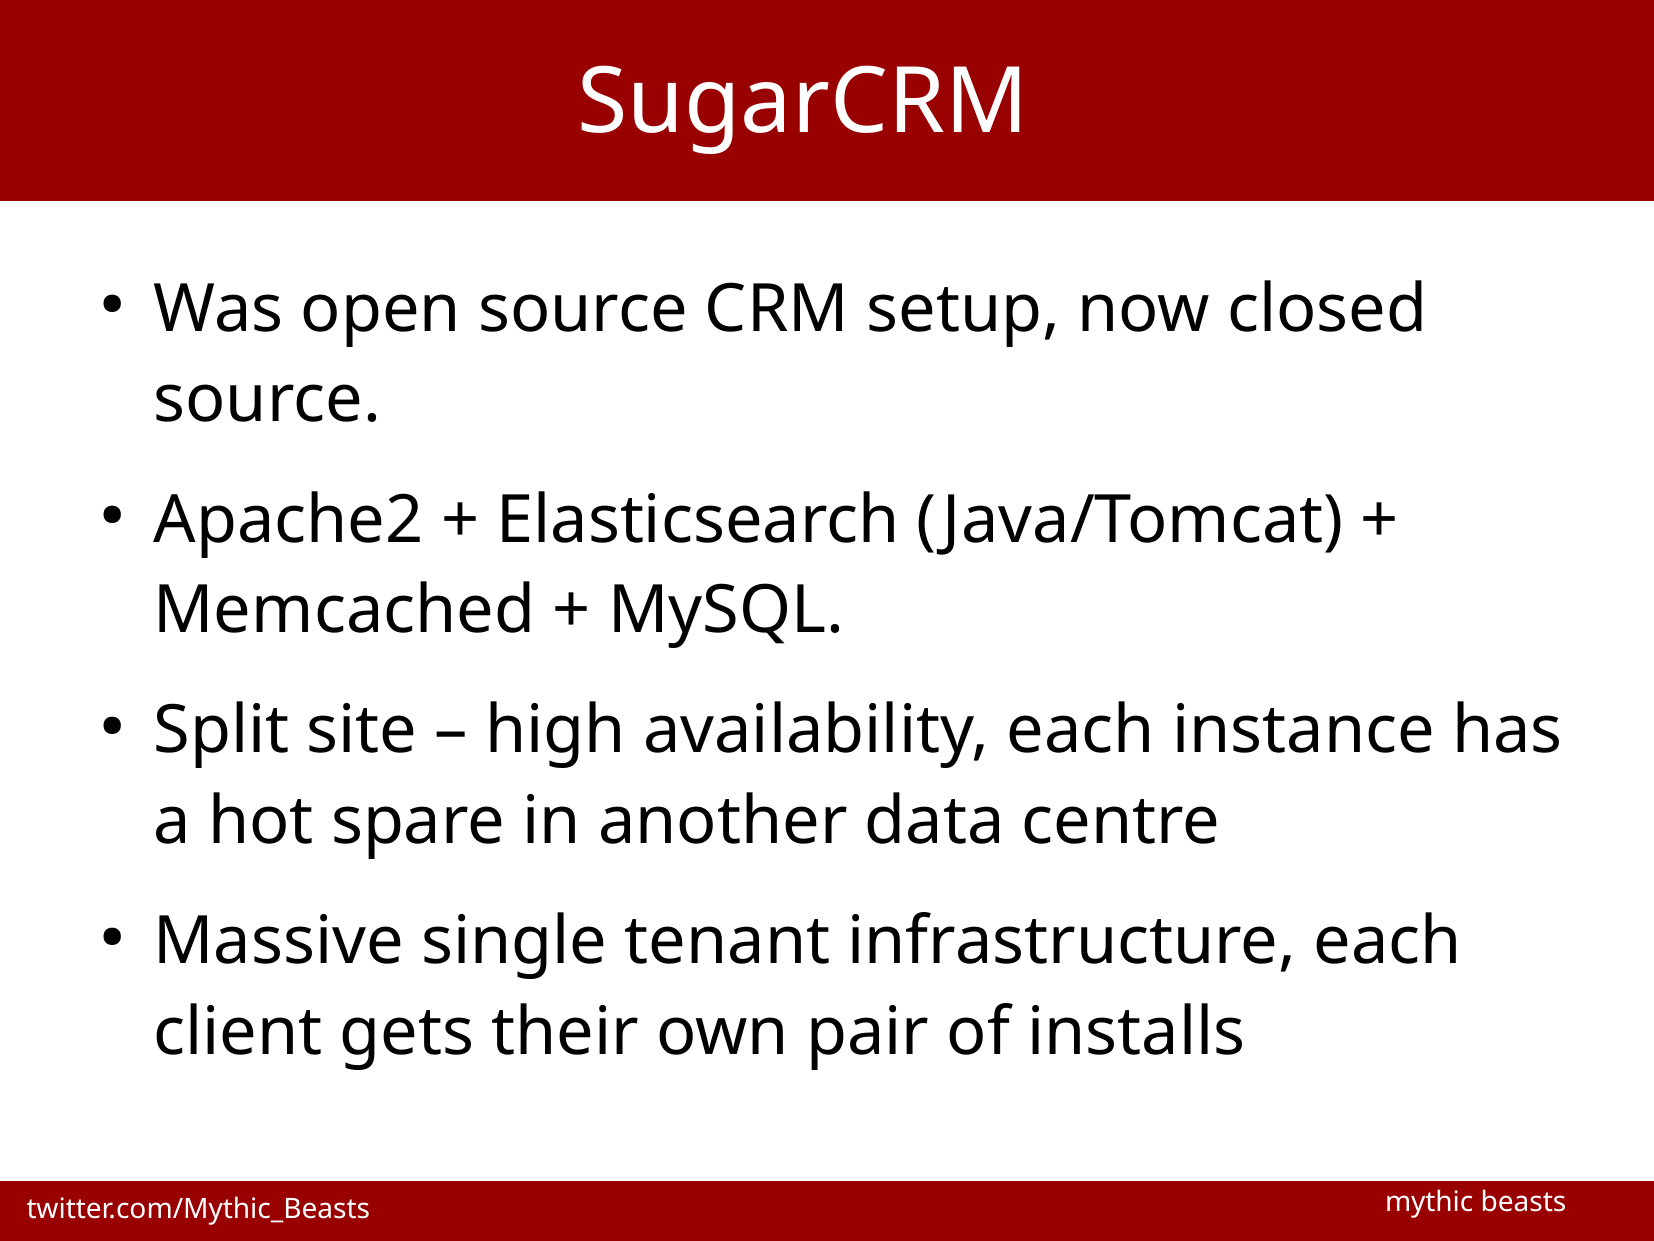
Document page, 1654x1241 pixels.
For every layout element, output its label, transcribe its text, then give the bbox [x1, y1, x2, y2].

title SugarCRM [59, 0, 1548, 201]
list Was open source CRM setup, now closed source. Apache2 + Elasticsearch (Java/Tomcat) + Memcached + MySQL. Split site – high availability, each instance has a hot spare in another data centre Massive single tenant infrastructure, each client gets their own pair of installs [82, 259, 1571, 1063]
